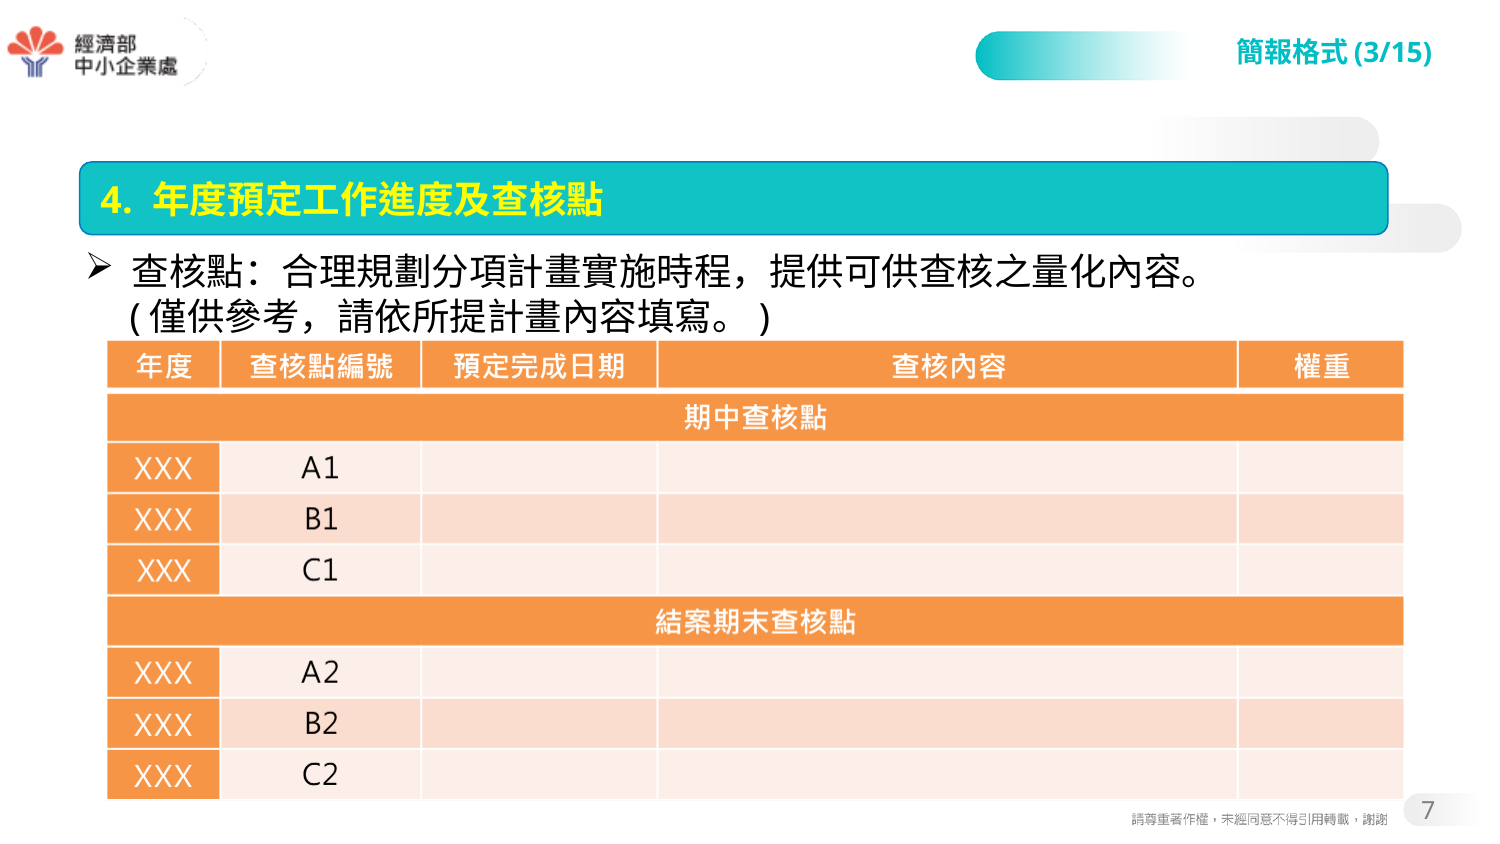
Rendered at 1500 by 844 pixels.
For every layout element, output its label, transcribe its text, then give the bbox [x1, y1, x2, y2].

text_box 7 [1405, 787, 1464, 833]
picture [106, 339, 1405, 811]
text_box 4. 年度預定工作進度及查核點 [79, 161, 1388, 235]
list 簡報格式(3/15) [952, 27, 1478, 131]
text_box 查核點：合理規劃分項計畫實施時程，提供可供查核之量化內容。 (僅供參考，請依所提計畫內容填寫。) [80, 246, 1370, 340]
